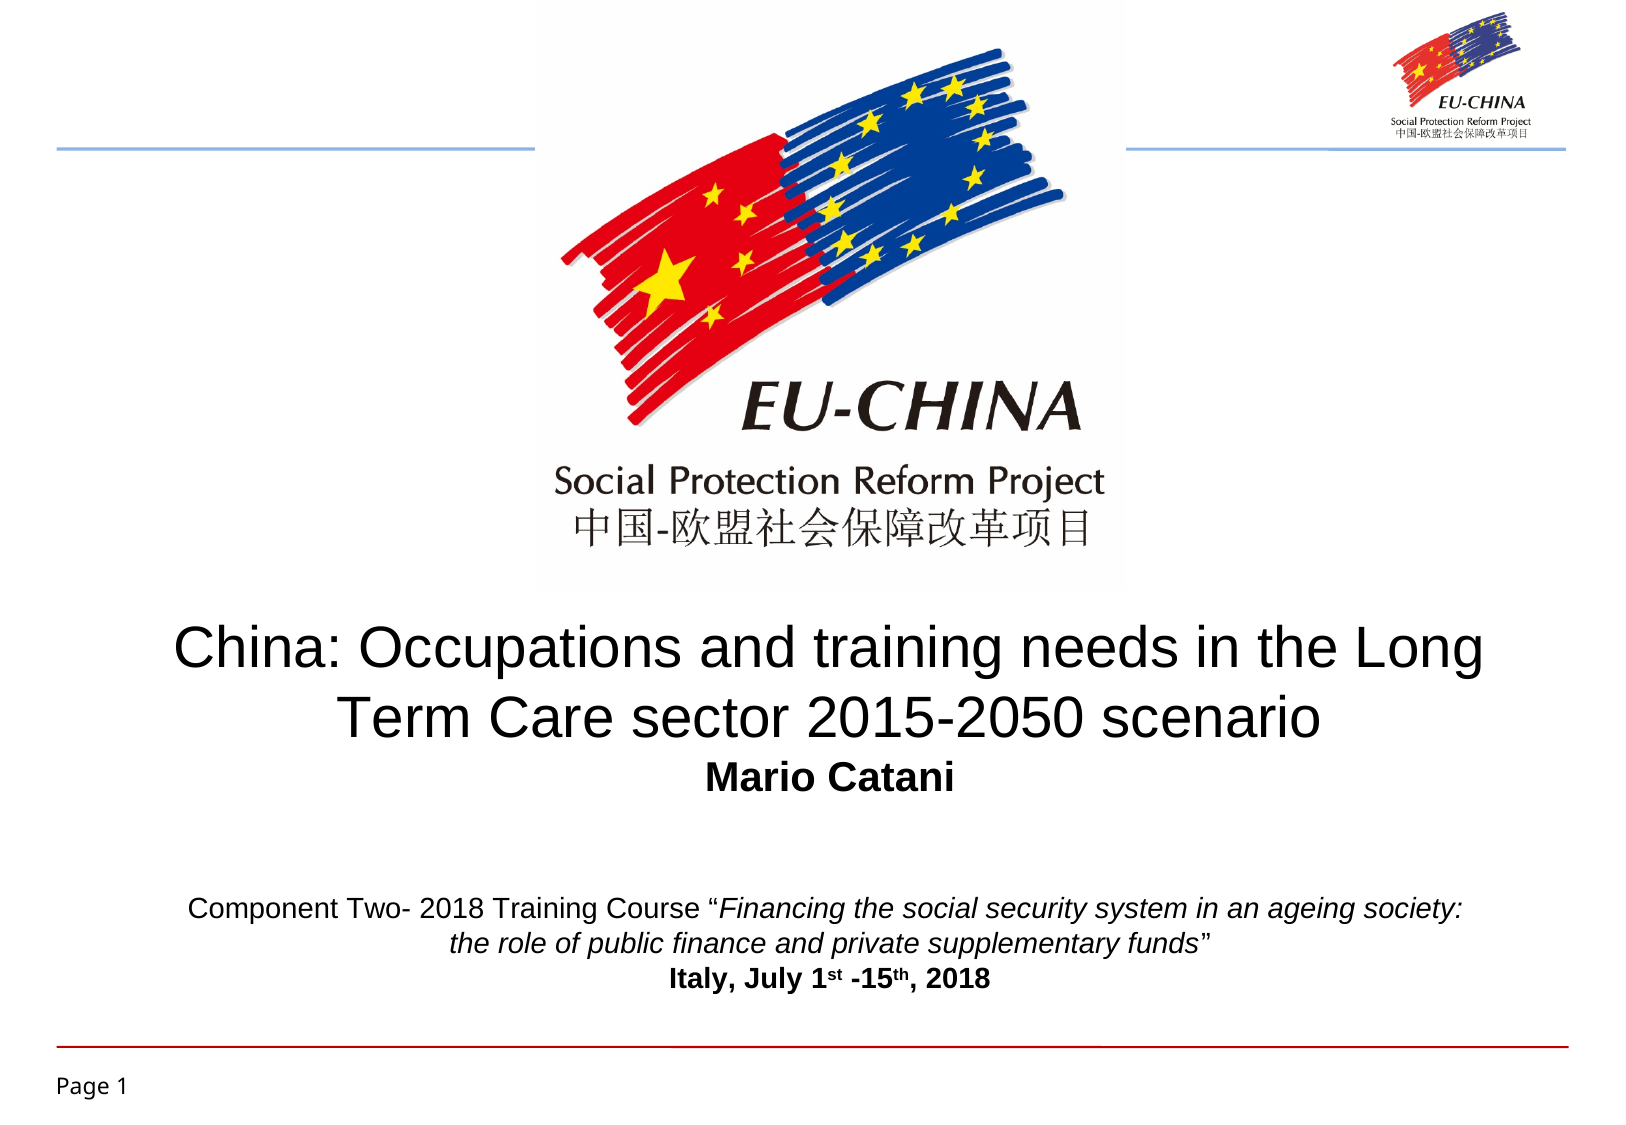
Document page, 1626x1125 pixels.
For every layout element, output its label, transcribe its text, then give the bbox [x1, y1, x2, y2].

text_box China: Occupations and training needs in the Long Term Care sector 2015-2050 scenario Mario Catani Component Two- 2018 Training Course “Financing the social security system in an ageing society: the role of public finance and private supplementary funds” Italy, July 1st -15th, 2018 [91, 609, 1569, 999]
picture [535, 0, 1126, 591]
picture [1386, 0, 1536, 147]
